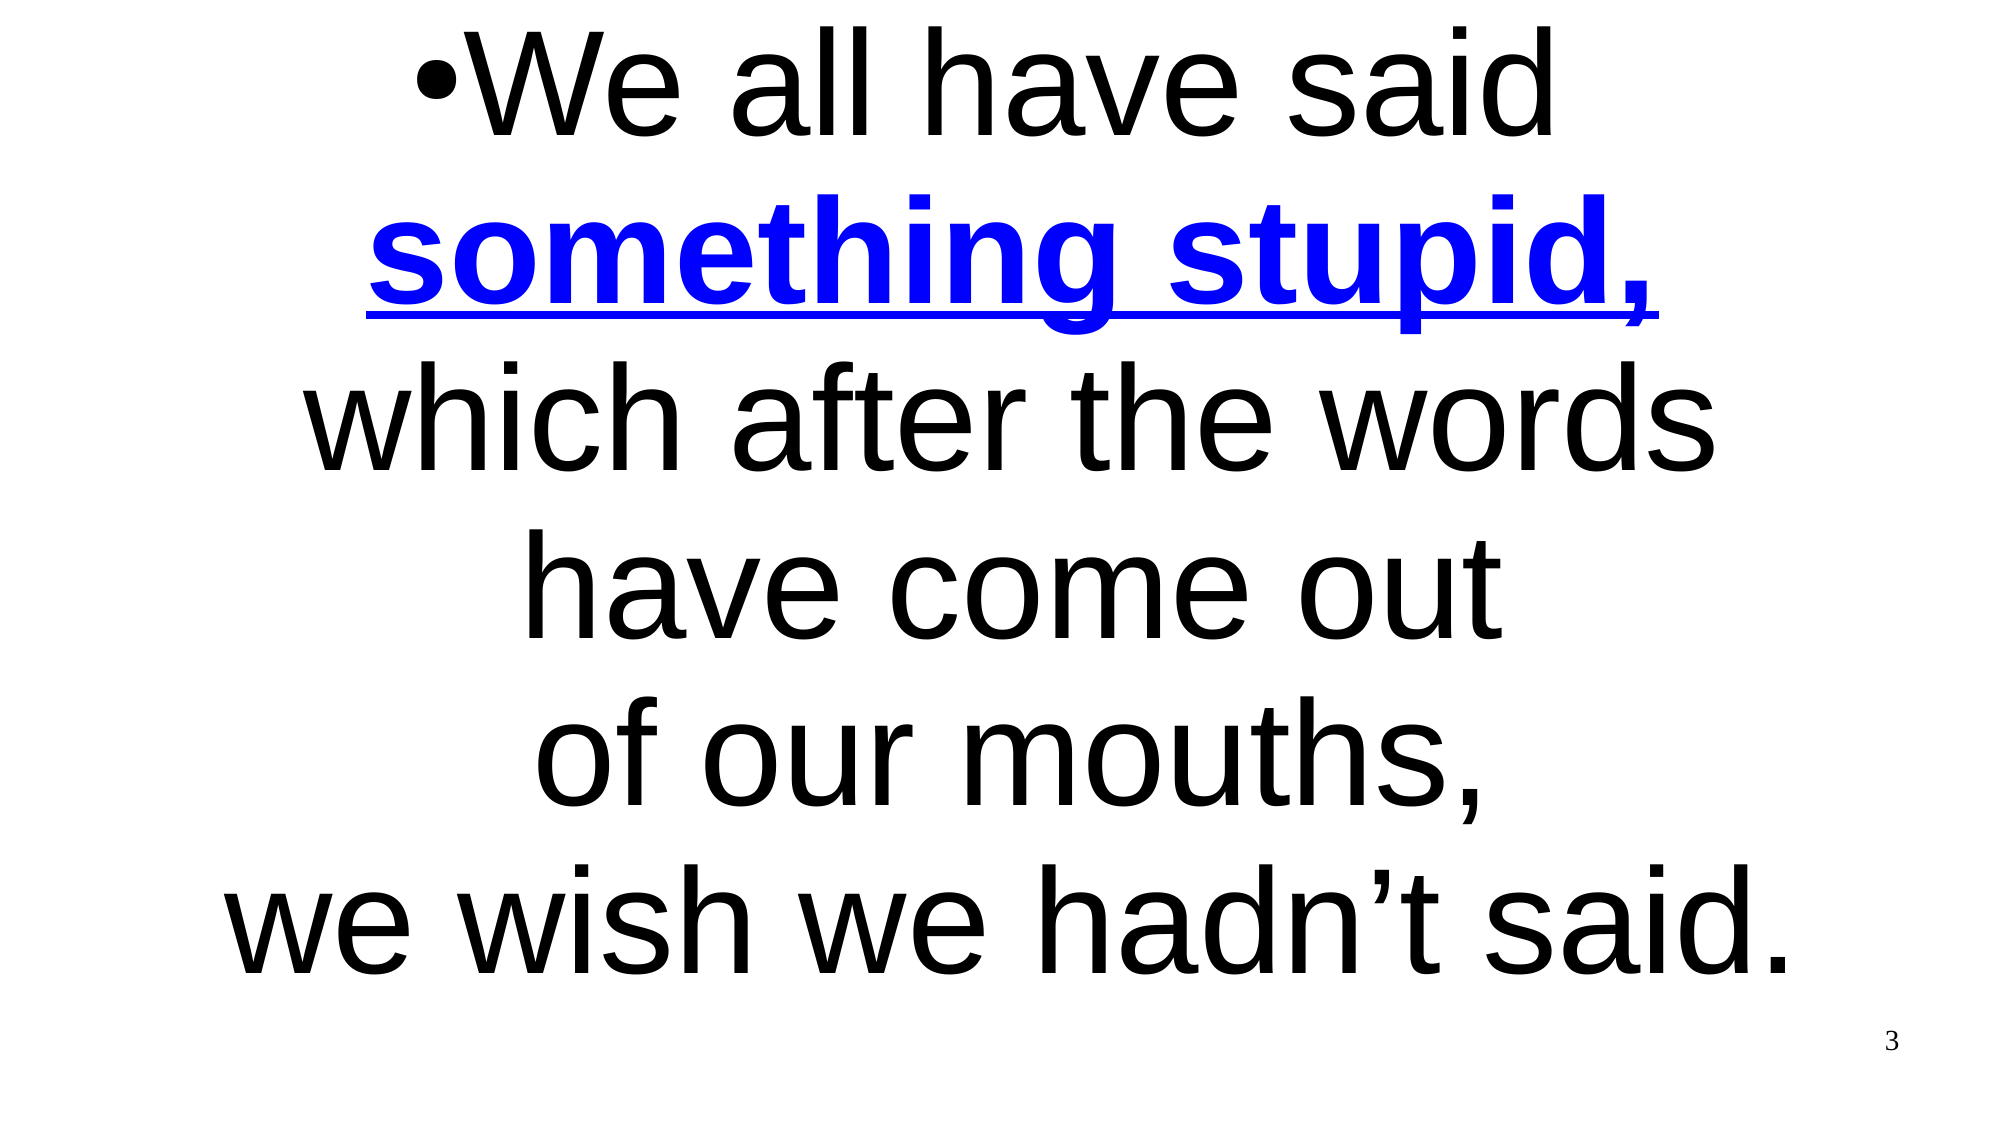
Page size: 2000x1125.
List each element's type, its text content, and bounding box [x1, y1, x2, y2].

list We all have said something stupid, which after the words have come out of our mouths, we wish we hadn’t said. [0, 0, 1996, 1123]
